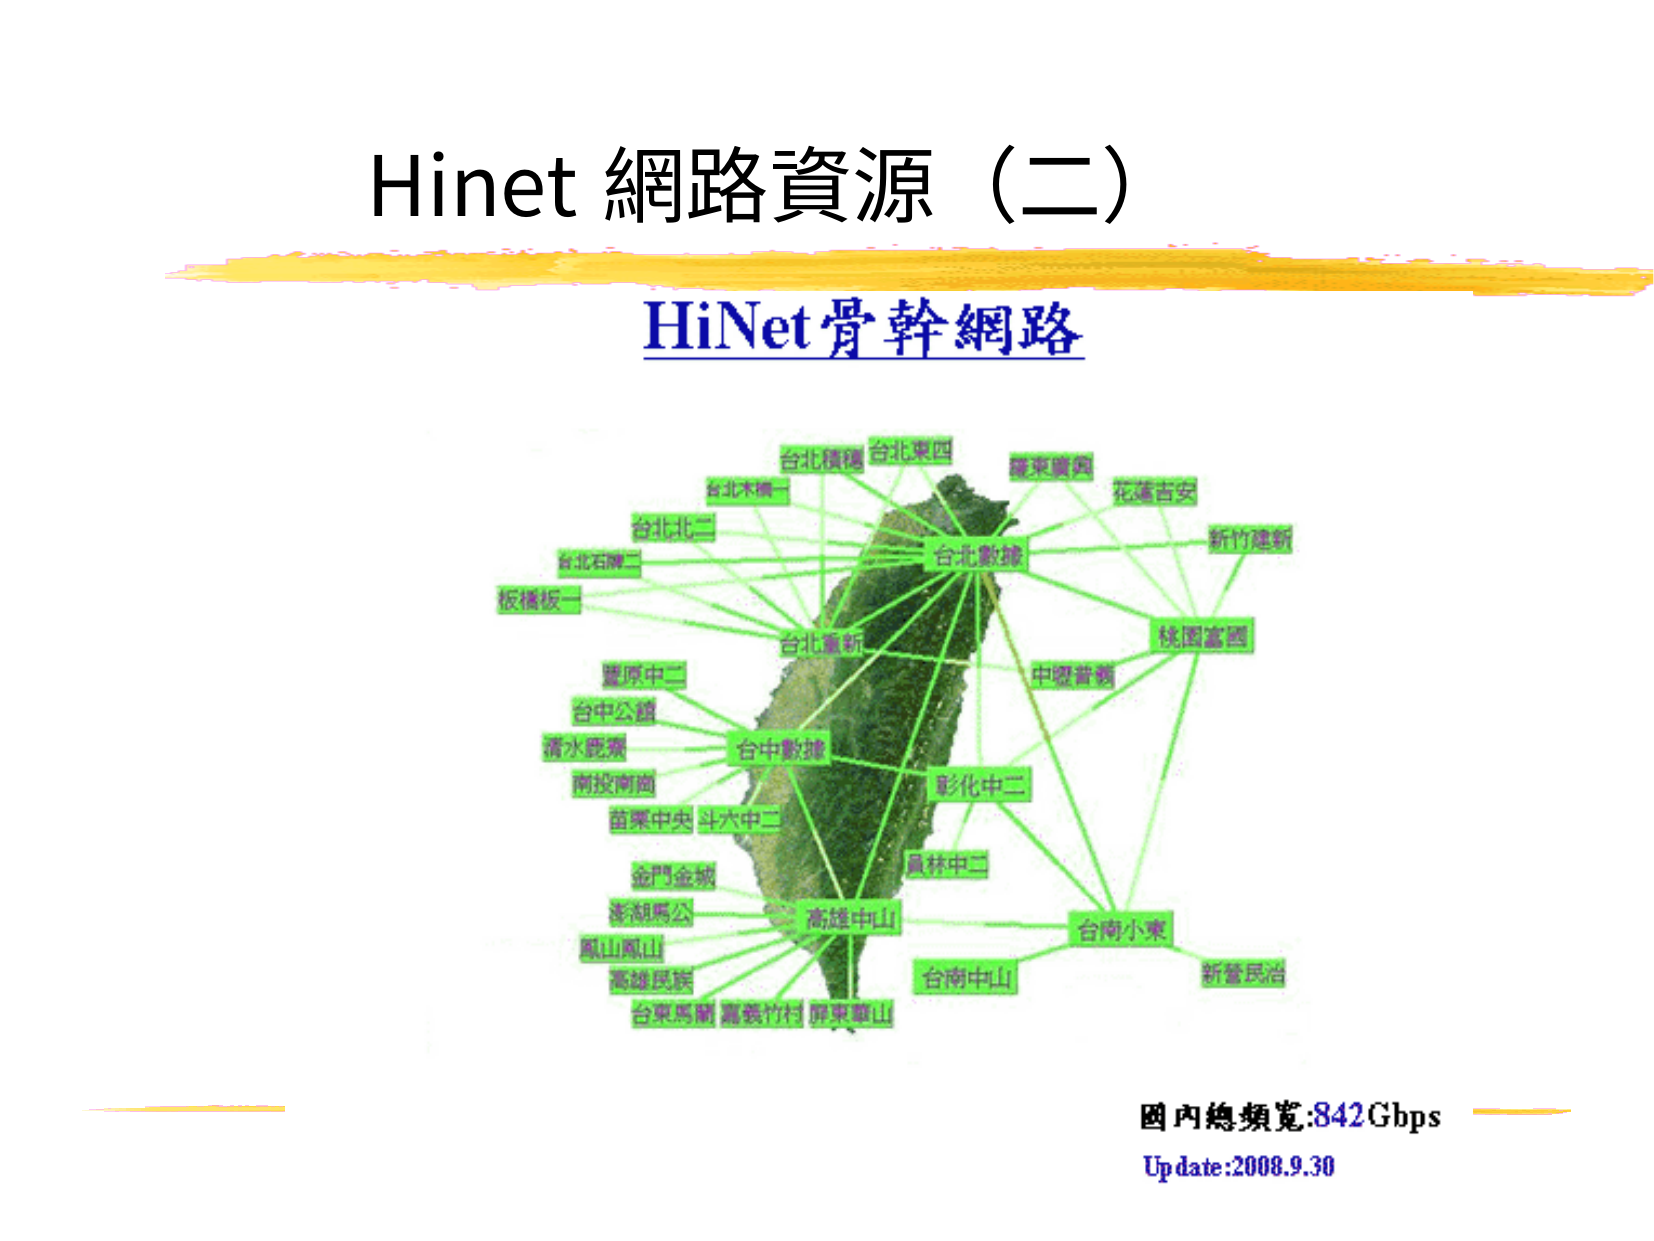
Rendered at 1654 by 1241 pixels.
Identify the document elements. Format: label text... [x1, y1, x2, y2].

title Hinet網路資源（二） [73, 25, 1479, 249]
picture [82, 237, 1654, 1190]
